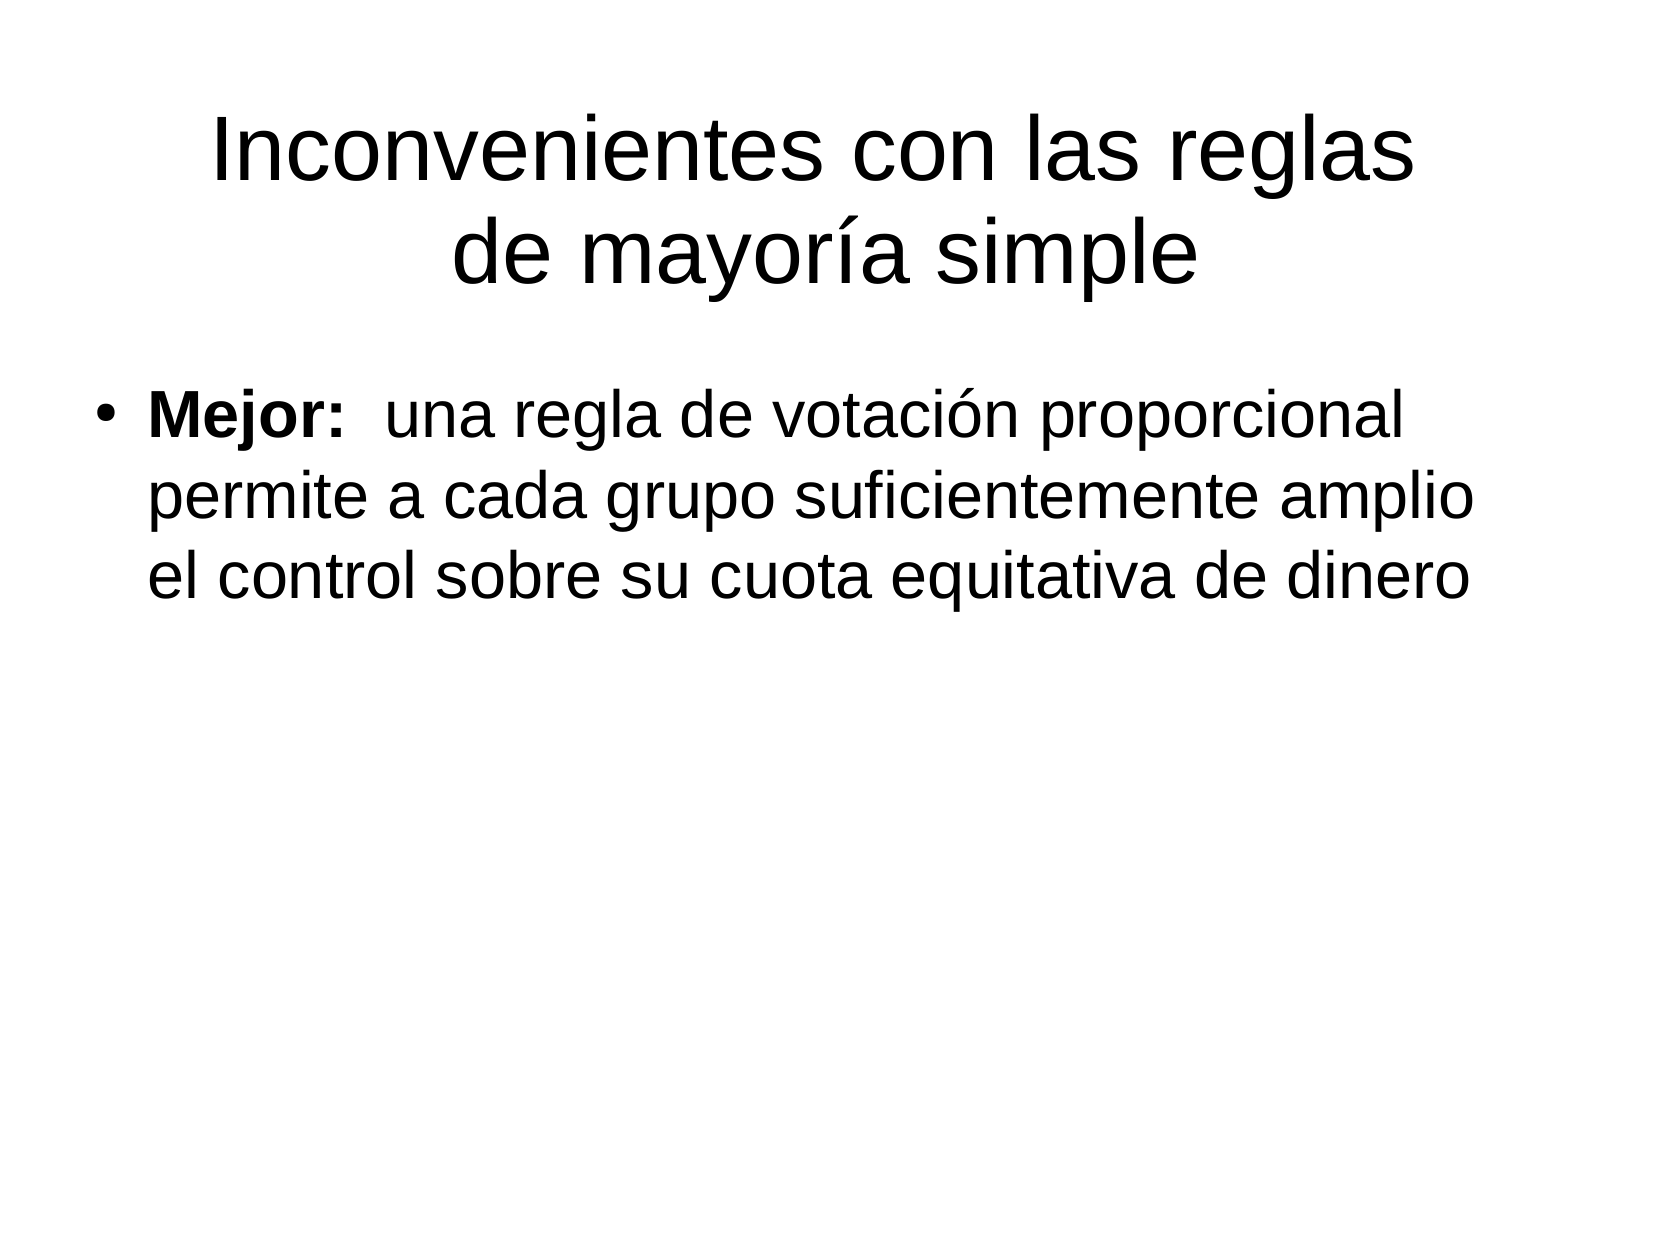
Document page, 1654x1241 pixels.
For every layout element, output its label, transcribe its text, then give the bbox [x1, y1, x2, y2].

list Mejor: una regla de votación proporcional permite a cada grupo suficientemente amplio el control sobre su cuota equitativa de dinero [76, 376, 1565, 668]
title Inconvenientes con las reglas de mayoría simple [82, 96, 1571, 304]
